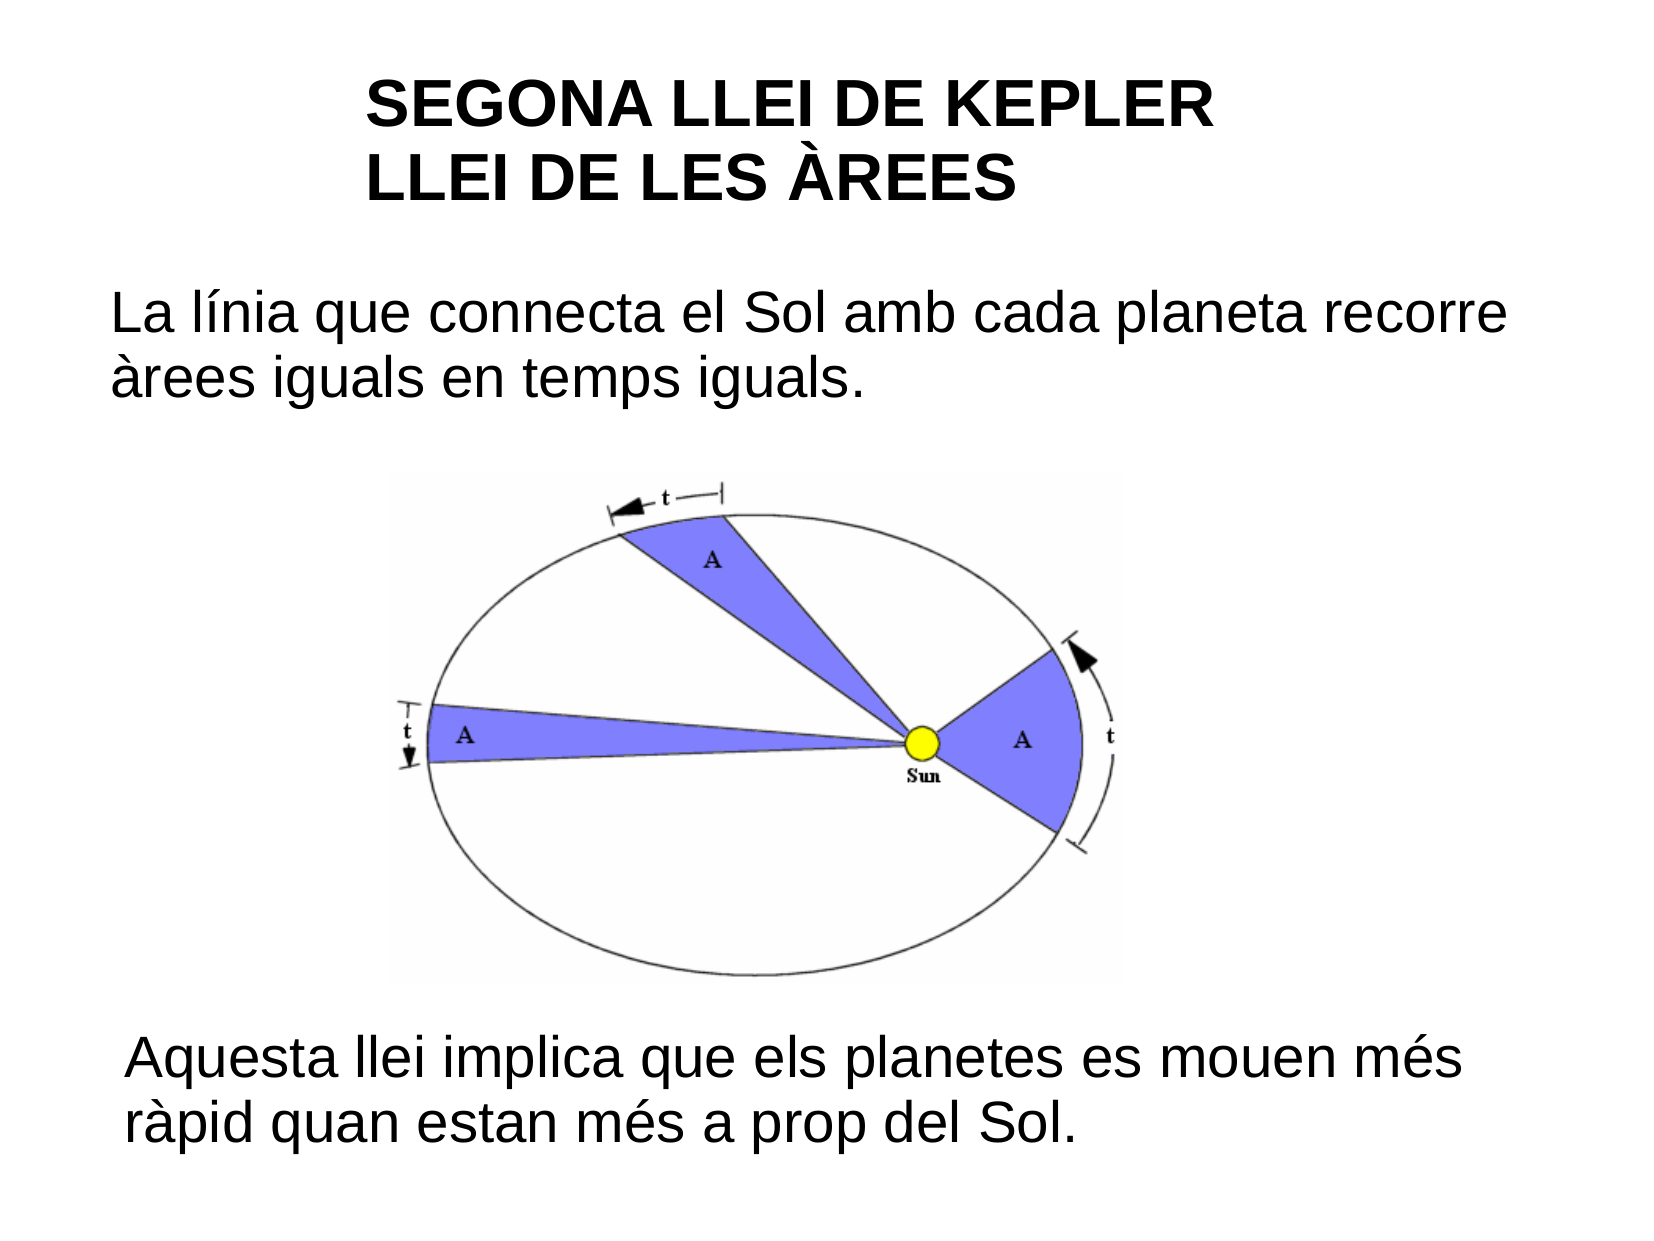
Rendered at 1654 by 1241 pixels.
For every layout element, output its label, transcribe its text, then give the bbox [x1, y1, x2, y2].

picture [388, 471, 1124, 983]
text_box SEGONA LLEI DE KEPLER LLEI DE LES ÀREES [350, 58, 1265, 223]
text_box Aquesta llei implica que els planetes es mouen més ràpid quan estan més a prop del Sol. [109, 1017, 1570, 1163]
text_box La línia que connecta el Sol amb cada planeta recorre àrees iguals en temps iguals. [95, 272, 1556, 418]
